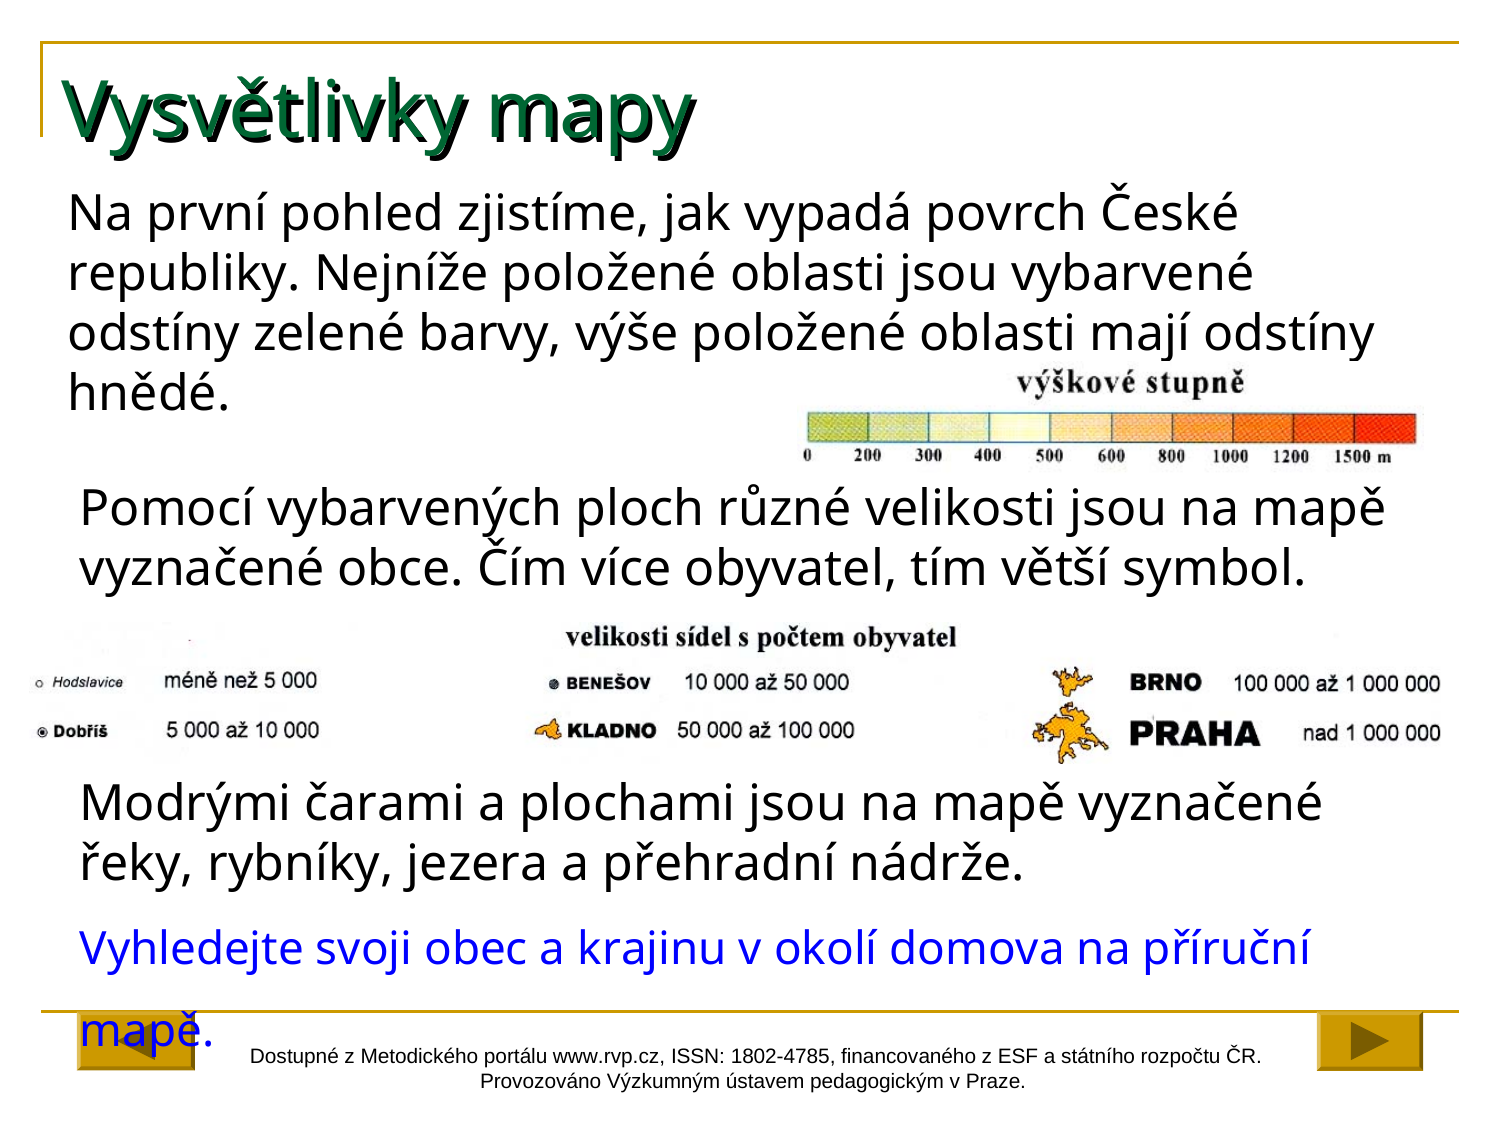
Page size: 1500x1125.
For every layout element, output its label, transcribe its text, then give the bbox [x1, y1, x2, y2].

text_box [78, 1064, 195, 1071]
text_box [1318, 1064, 1424, 1071]
text_box Pomocí vybarvených ploch různé velikosti jsou na mapě vyznačené obce. Čím více obyvatel, tím větší symbol. [64, 467, 1447, 604]
title Vysvětlivky mapy [46, 45, 1289, 185]
picture [797, 361, 1424, 478]
picture [29, 622, 1448, 764]
text_box Na první pohled zjistíme, jak vypadá povrch České republiky. Nejníže položené oblasti jsou vybarvené odstíny zelené barvy, výše položené oblasti mají odstíny hnědé. [53, 172, 1436, 429]
text_box Modrými čarami a plochami jsou na mapě vyznačené řeky, rybníky, jezera a přehradní nádrže. Vyhledejte svoji obec a krajinu v okolí domova na příruční mapě. [64, 764, 1447, 1064]
